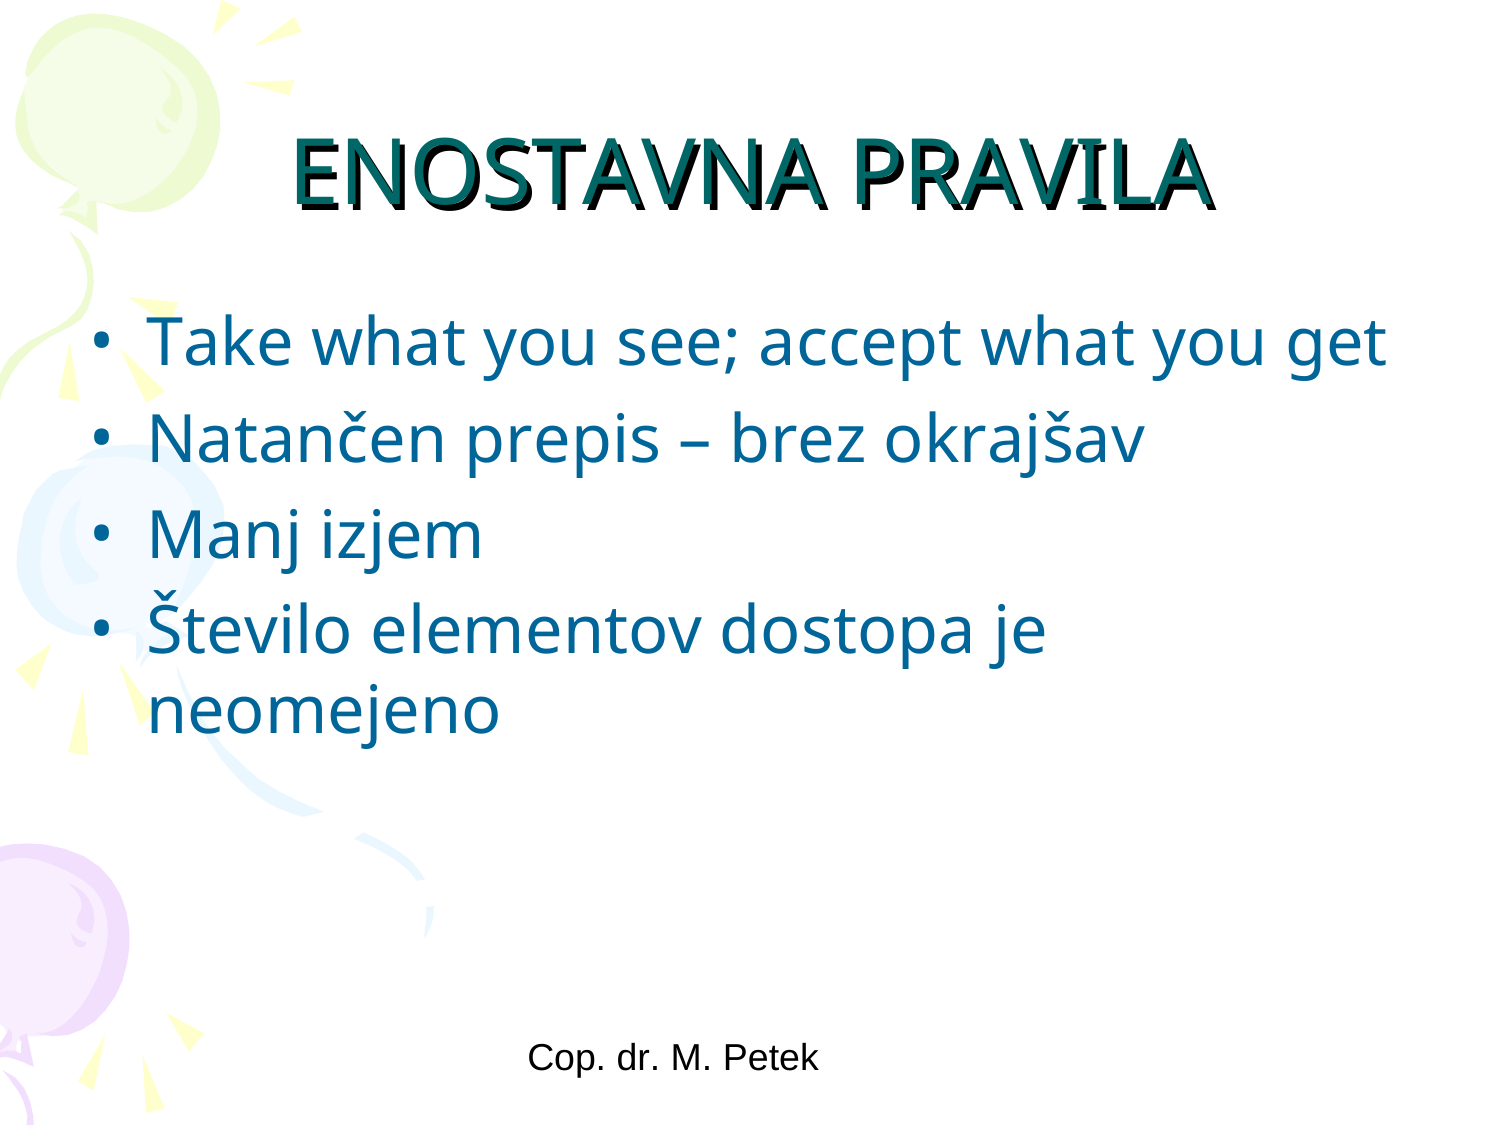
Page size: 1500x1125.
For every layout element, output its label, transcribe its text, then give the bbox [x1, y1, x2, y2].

list Take what you see; accept what you get Natančen prepis – brez okrajšav Manj izjem Število elementov dostopa je neomejeno [75, 290, 1426, 994]
title ENOSTAVNA PRAVILA [76, 16, 1425, 233]
